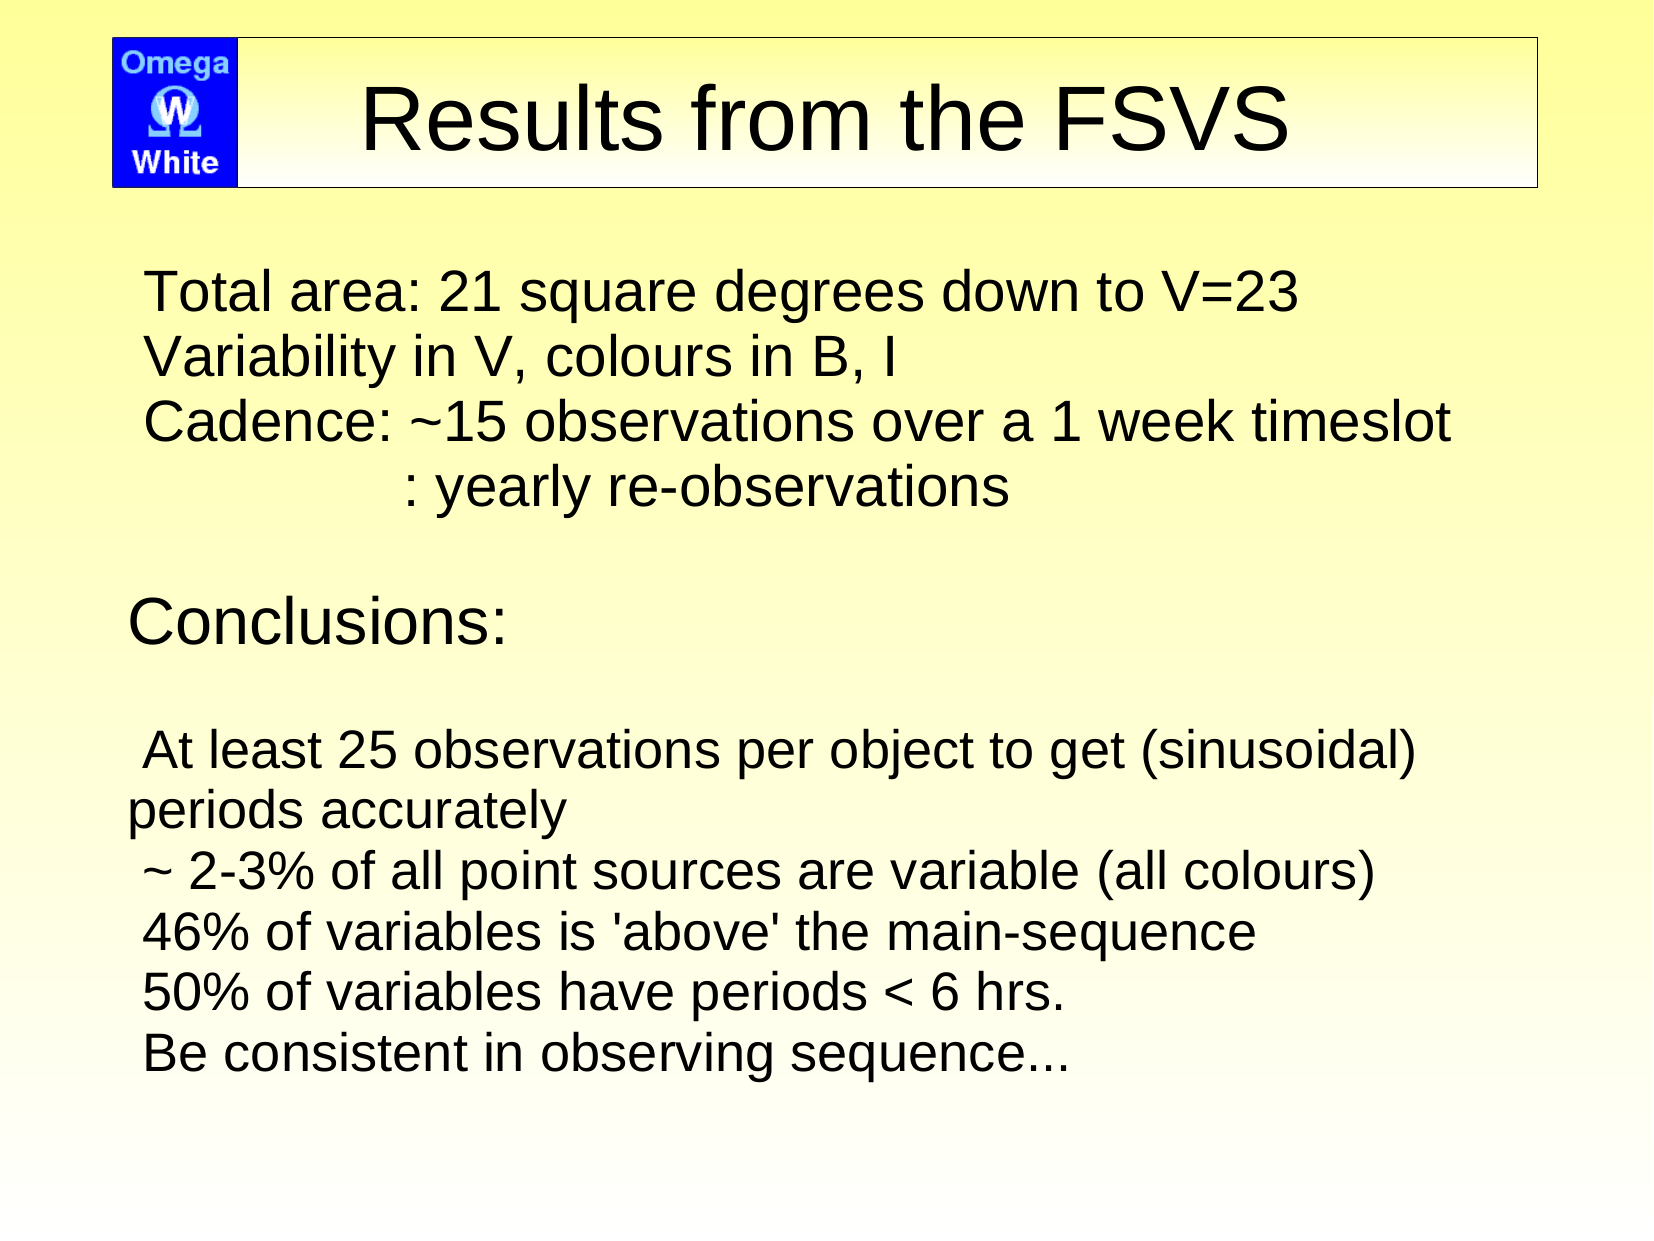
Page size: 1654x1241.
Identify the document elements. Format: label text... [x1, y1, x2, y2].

text_box Total area: 21 square degrees down to V=23 Variability in V, colours in B, I Cadence: ~15 observations over a 1 week timeslot : yearly re-observations Conclusions: At least 25 observations per object to get (sinusoidal) periods accurately ~ 2-3% of all point sources are variable (all colours) 46% of variables is 'above' the main-sequence 50% of variables have periods < 6 hrs. Be consistent in observing sequence... [112, 251, 1576, 1216]
title Results from the FSVS [82, 49, 1571, 188]
text_box [238, 37, 1538, 49]
picture [112, 37, 238, 49]
